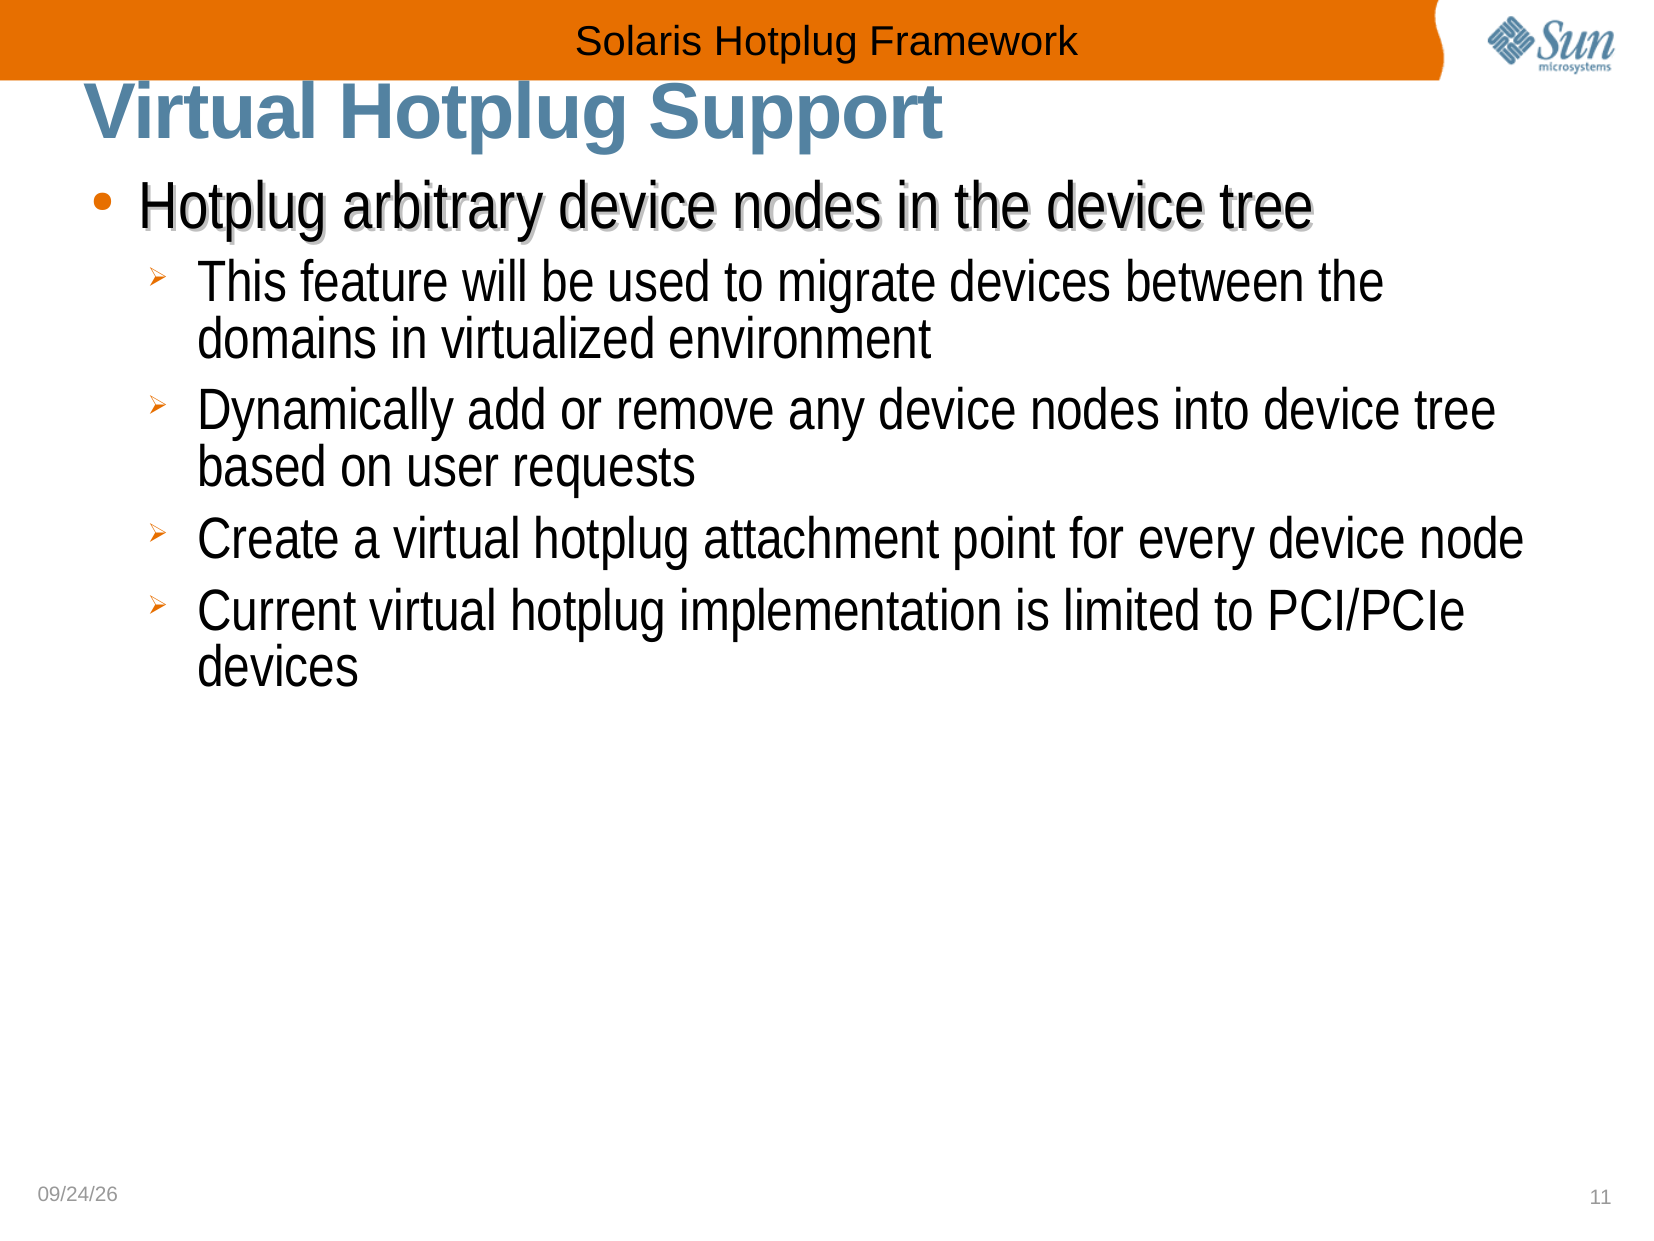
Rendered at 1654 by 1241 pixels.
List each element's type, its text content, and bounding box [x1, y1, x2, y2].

picture [0, 0, 1654, 83]
title Virtual Hotplug Support [83, 75, 1651, 164]
list Hotplug arbitrary device nodes in the device tree This feature will be used to migrate devices between the domains in virtualized environment Dynamically add or remove any device nodes into device tree based on user requests Create a virtual hotplug attachment point for every device node Current virtual hotplug implementation is limited to PCI/PCIe devices [71, 176, 1545, 1126]
